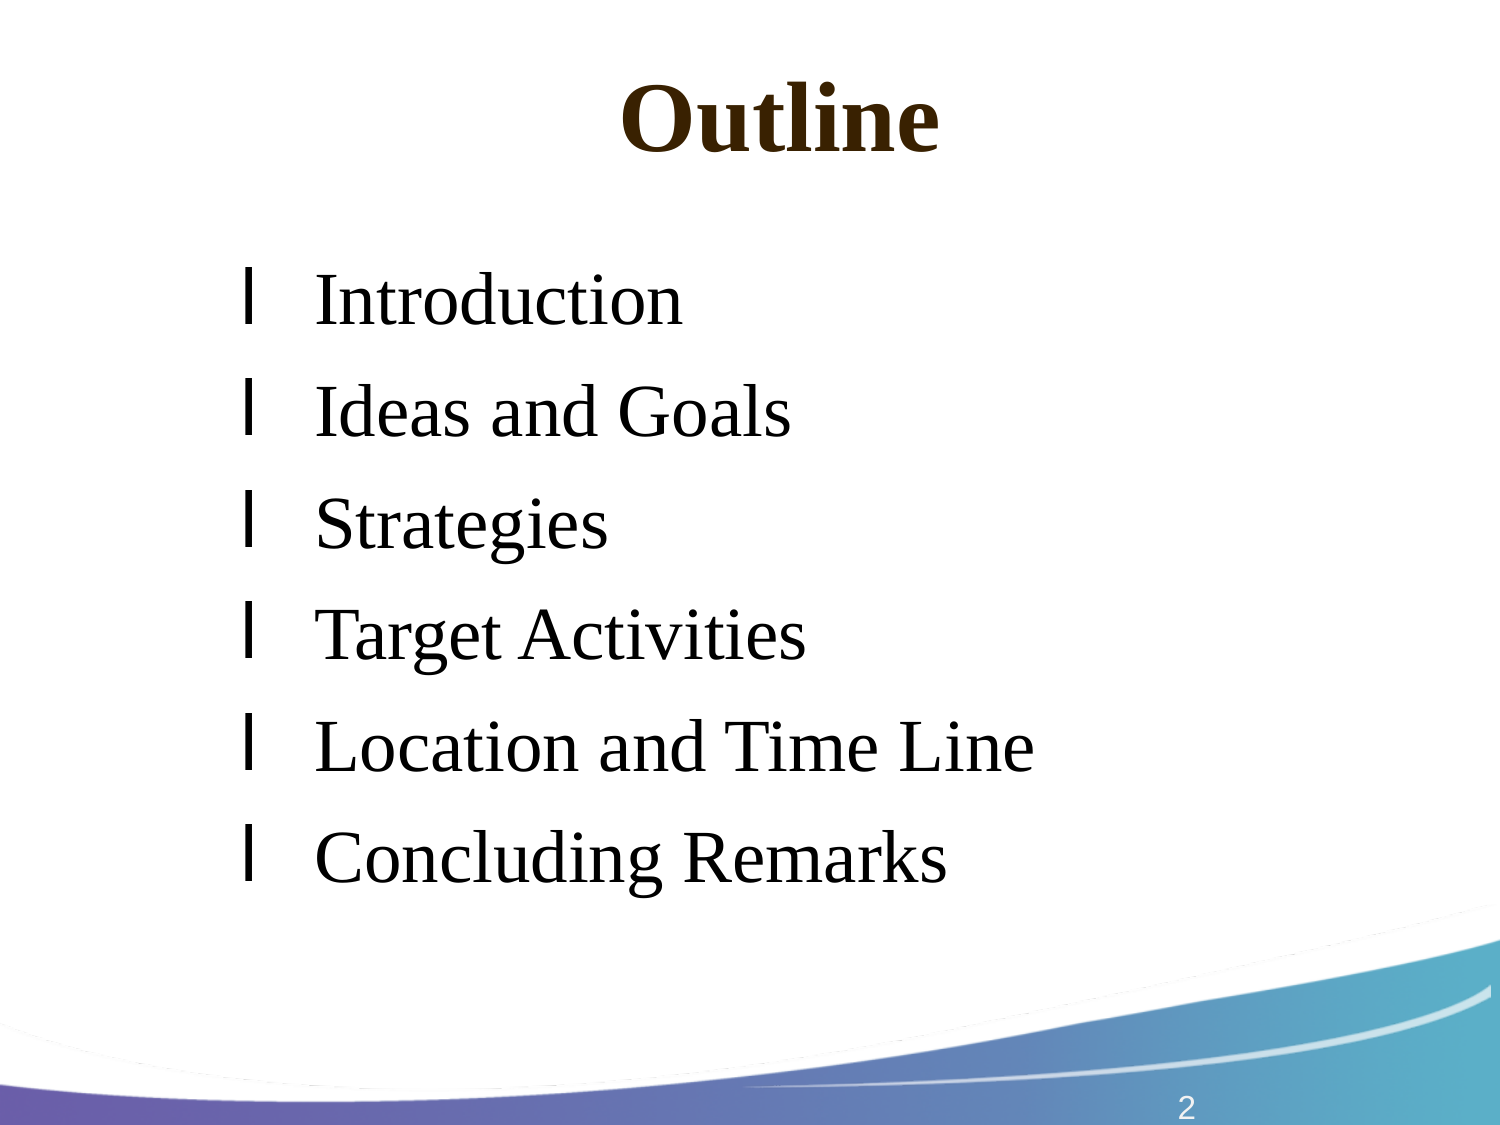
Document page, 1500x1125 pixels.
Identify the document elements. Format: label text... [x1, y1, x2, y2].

title Outline [103, 0, 1398, 219]
list Introduction Ideas and Goals Strategies Target Activities Location and Time Line Concluding Remarks [224, 233, 1394, 943]
